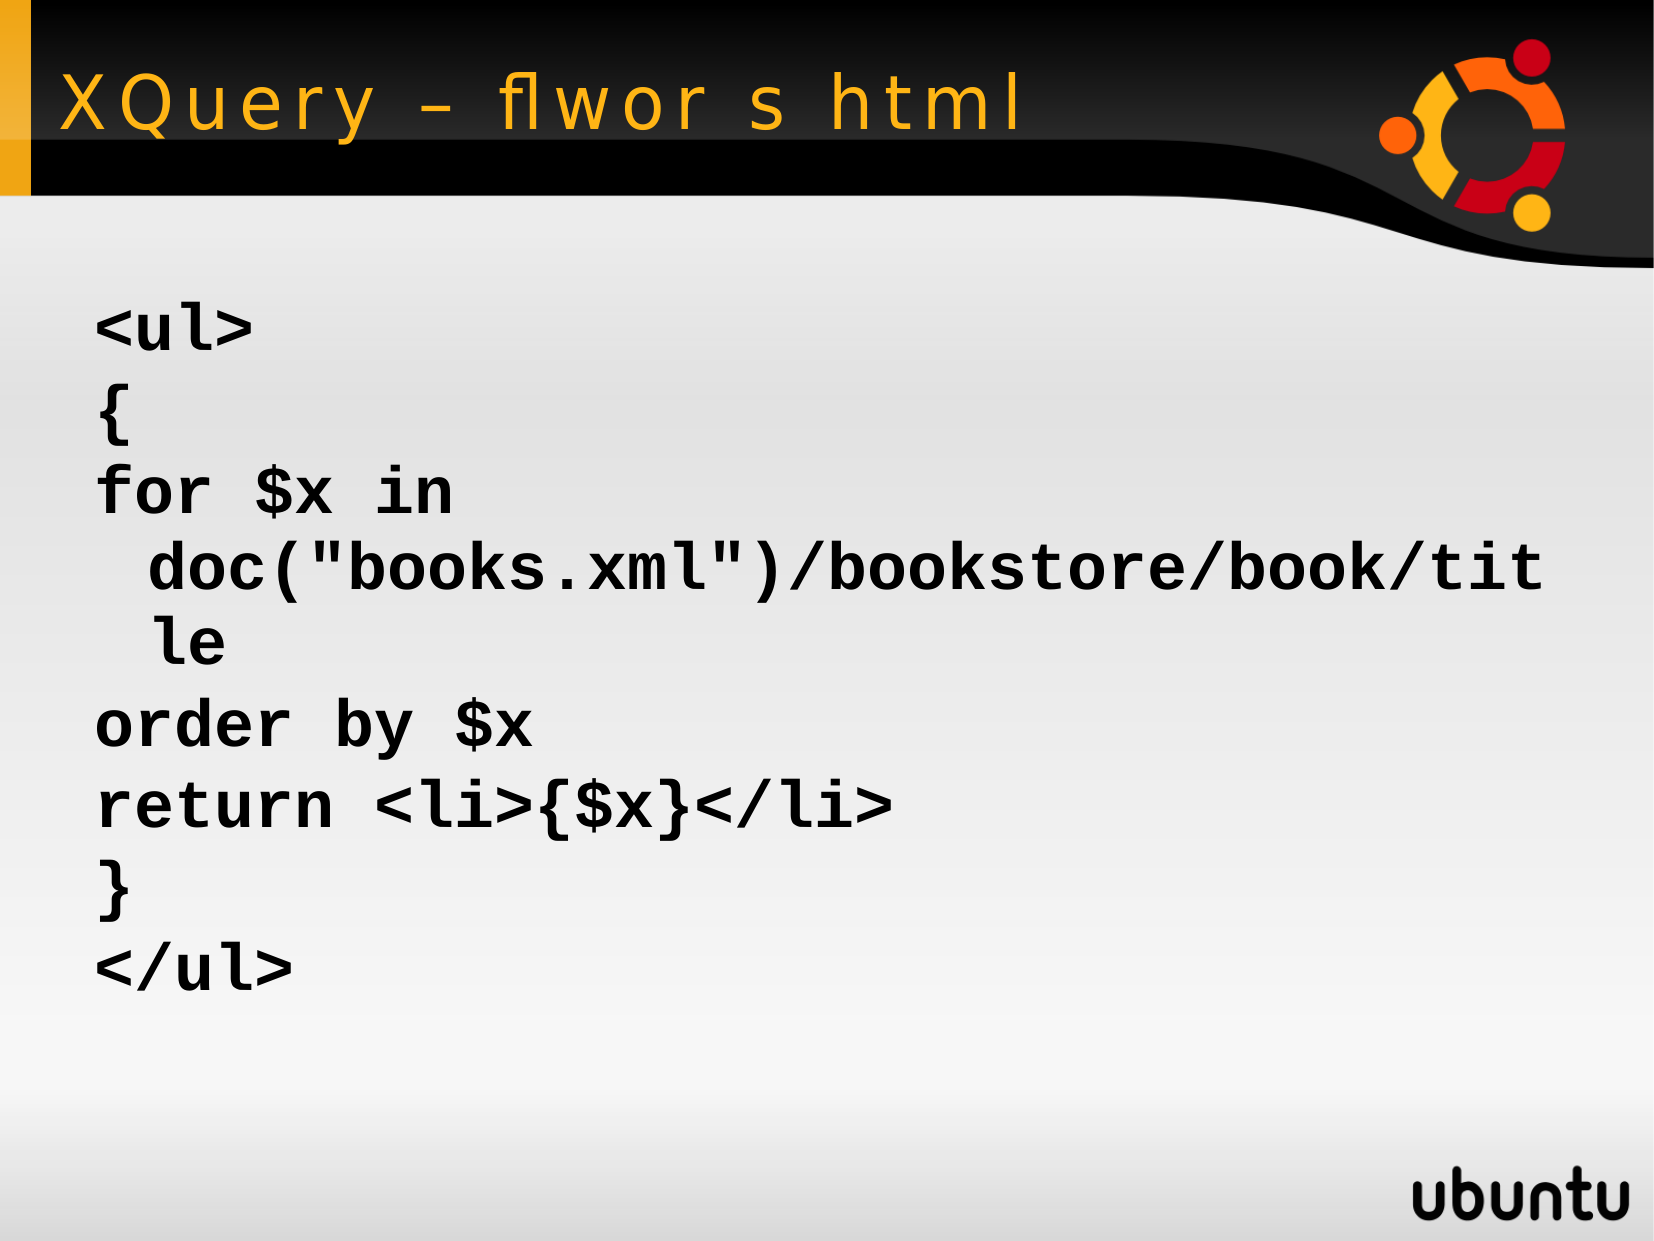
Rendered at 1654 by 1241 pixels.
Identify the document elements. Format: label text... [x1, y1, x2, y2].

title XQuery – flwor s html [59, 29, 1270, 178]
picture [0, 0, 1654, 1241]
list <ul> { for $x in doc("books.xml")/bookstore/book/title order by $x return <li>{$x}</li> } </ul> [76, 295, 1565, 1114]
